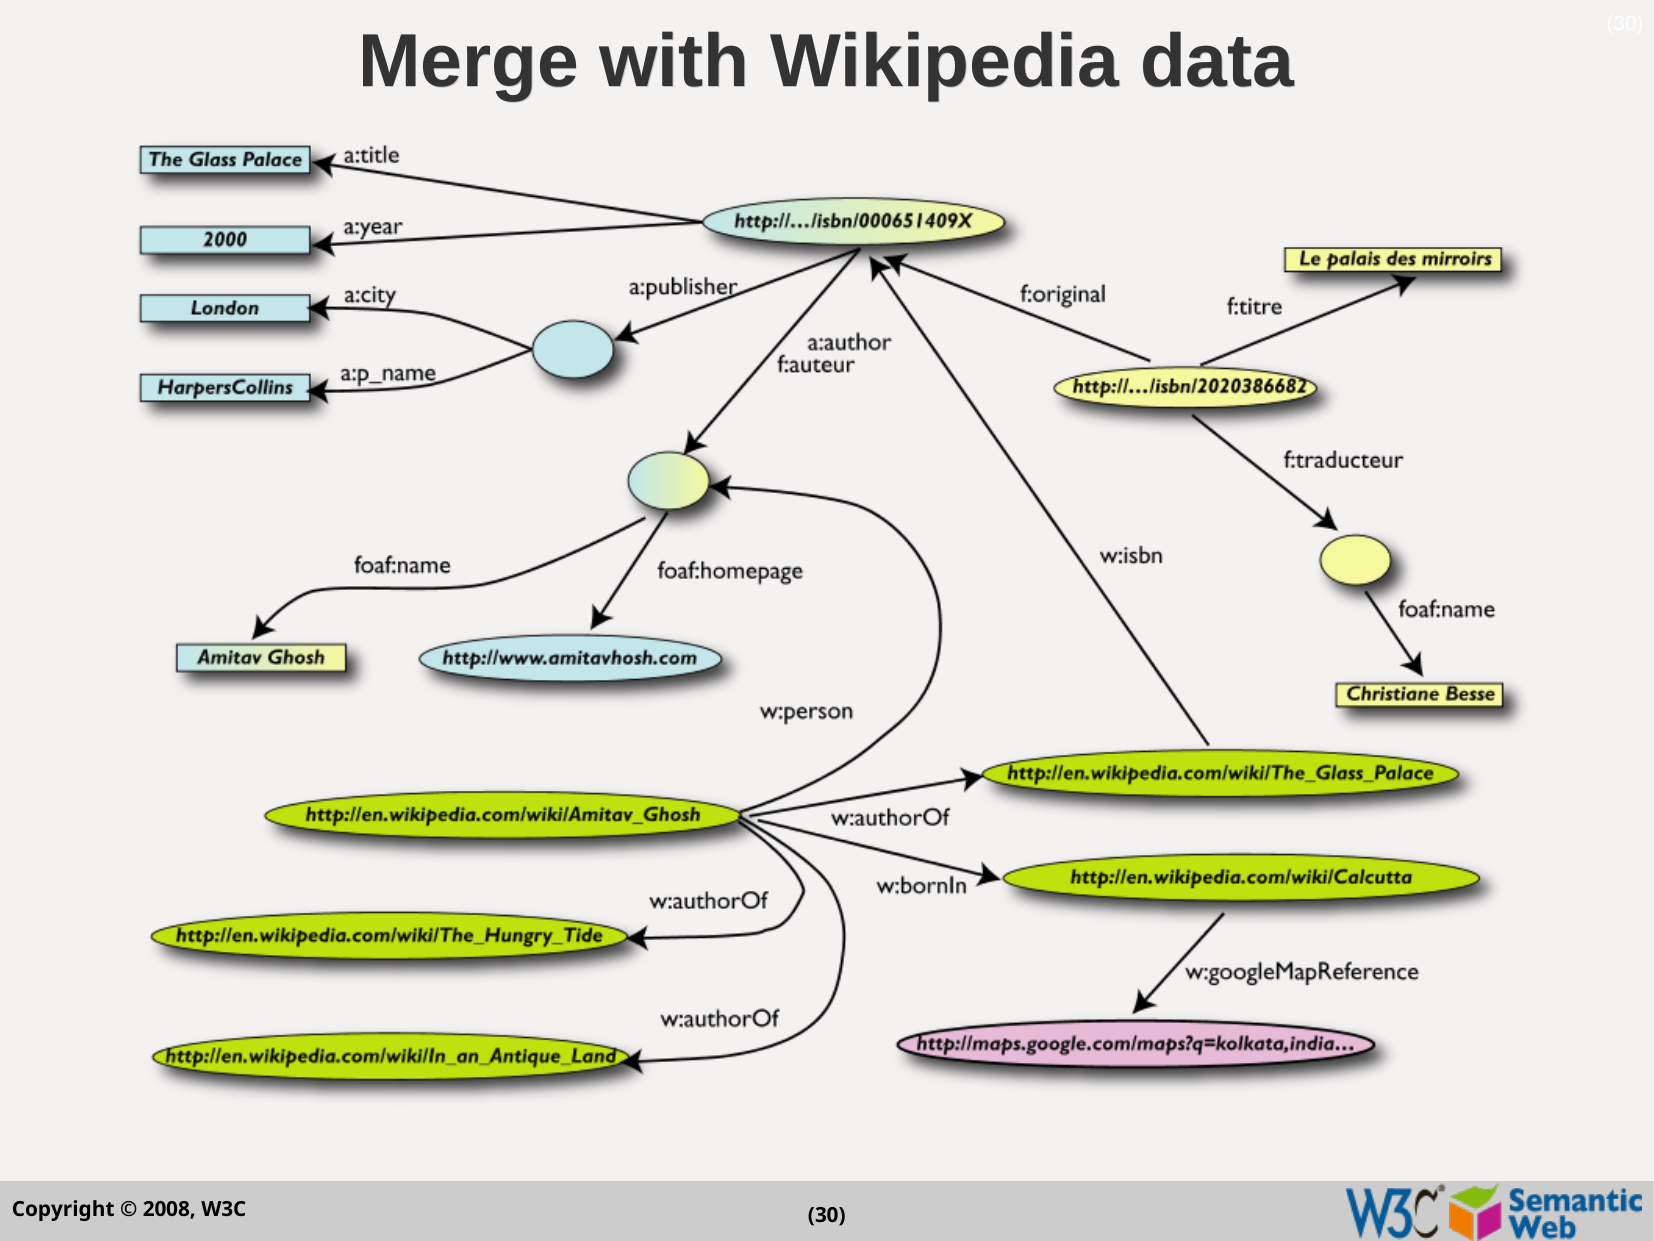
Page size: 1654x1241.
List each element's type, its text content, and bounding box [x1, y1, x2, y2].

title Merge with Wikipedia data [0, 0, 1654, 119]
picture [1346, 1181, 1642, 1241]
picture [128, 135, 1535, 1112]
